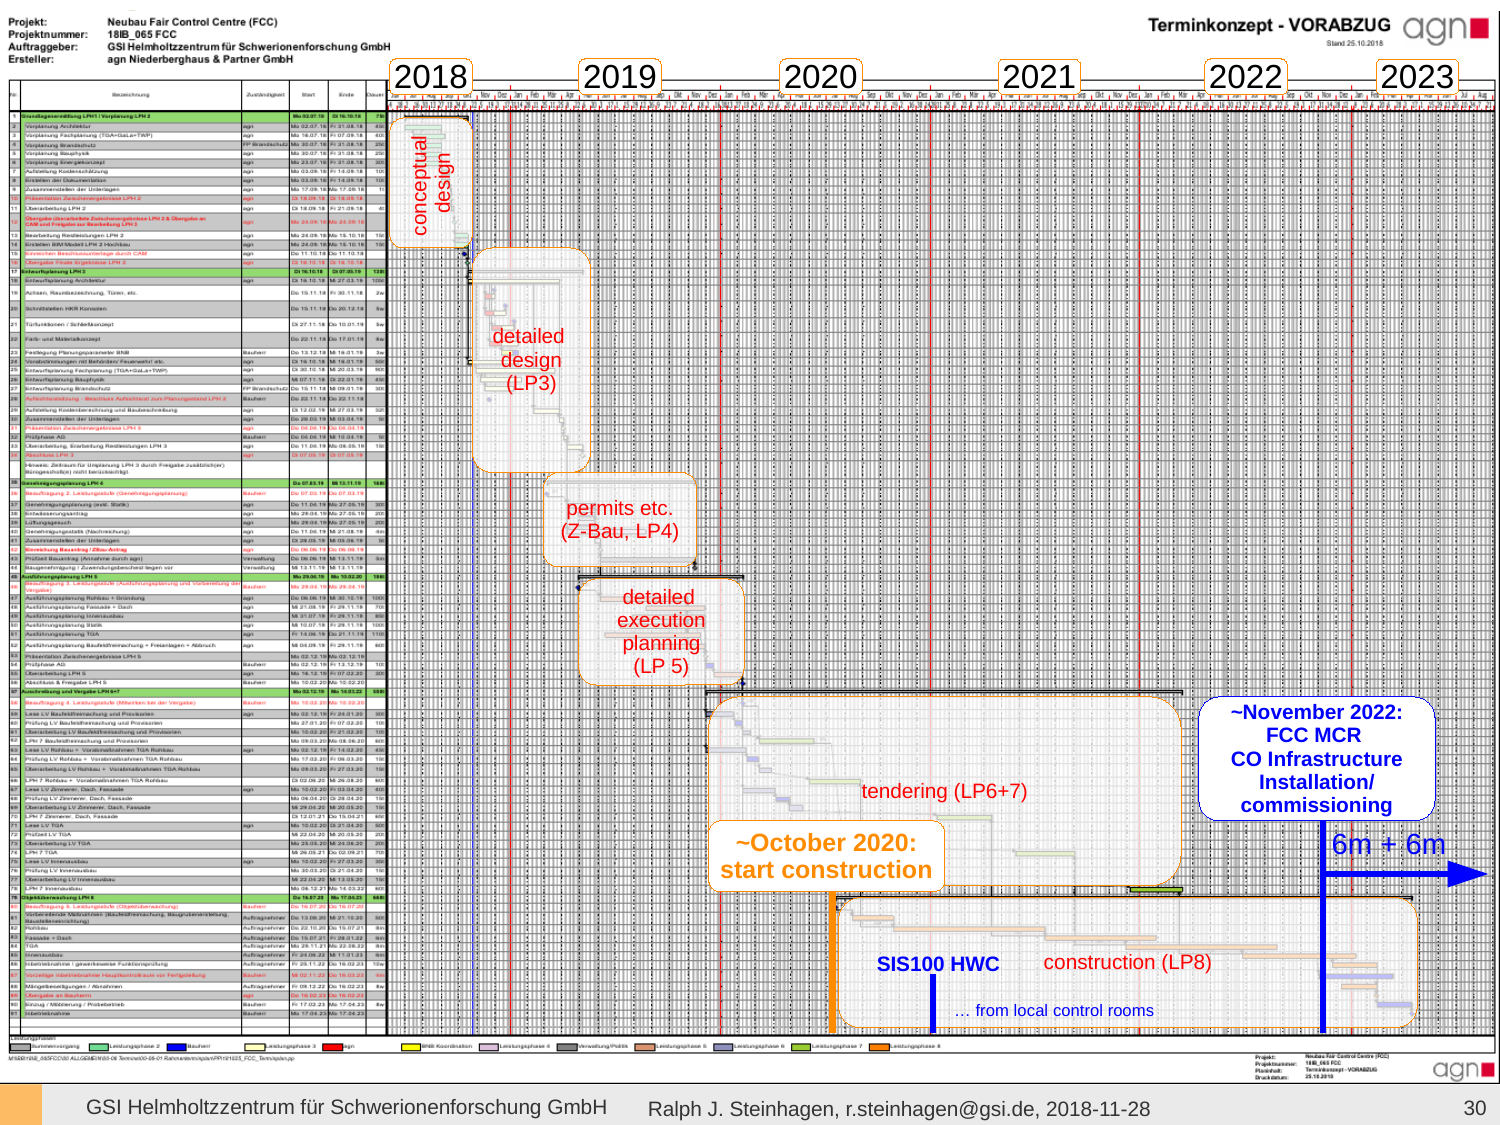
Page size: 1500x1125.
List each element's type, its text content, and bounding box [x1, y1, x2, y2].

text_box 2019 [578, 58, 662, 95]
picture [0, 9, 1500, 1084]
text_box tendering (LP6+7) [708, 696, 1182, 886]
text_box … from local control rooms [939, 993, 1199, 1035]
text_box 2020 [779, 58, 863, 95]
text_box SIS100 HWC [862, 944, 1016, 991]
text_box 6m + 6m [1316, 820, 1462, 879]
text_box ~November 2022: FCC MCR CO Infrastructure Installation/ commissioning [1198, 696, 1436, 821]
text_box 2022 [1204, 58, 1288, 95]
text_box 2023 [1376, 59, 1459, 95]
text_box construction (LP8) [838, 897, 1320, 1028]
text_box ~October 2020: start construction [708, 820, 945, 892]
text_box detailed execution planning (LP 5) [578, 578, 745, 686]
text_box construction (LP8) [1326, 897, 1418, 1028]
text_box permits etc. (Z-Bau, LP4) [543, 472, 697, 567]
text_box conceptual design [389, 117, 473, 248]
text_box 2018 [389, 58, 473, 95]
text_box [555, 885, 827, 972]
text_box 2021 [998, 59, 1081, 95]
text_box detailed design (LP3) [472, 247, 591, 473]
